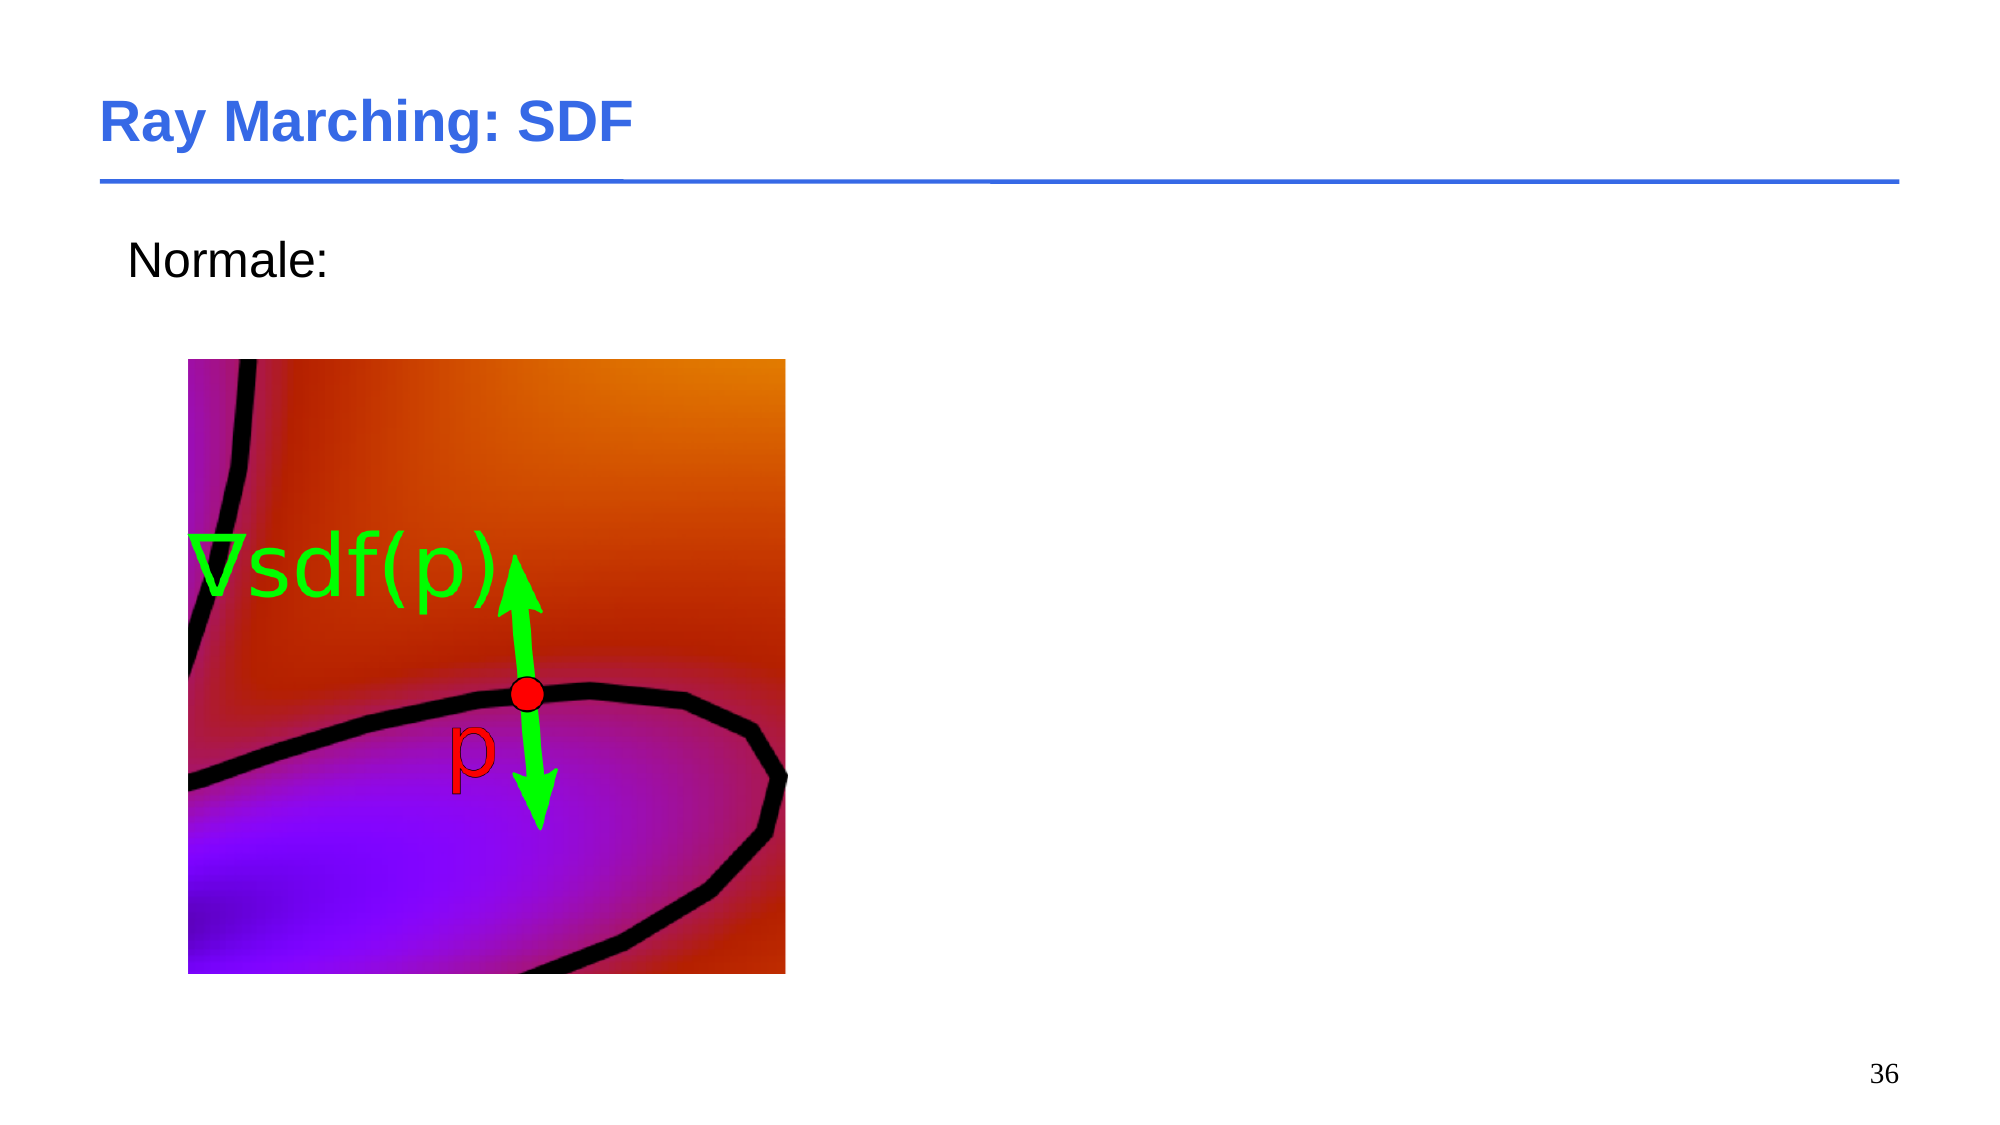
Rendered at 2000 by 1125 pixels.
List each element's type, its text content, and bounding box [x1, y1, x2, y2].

text_box Normale: [112, 224, 826, 601]
picture [187, 359, 788, 974]
title Ray Marching: SDF [99, 27, 1900, 215]
